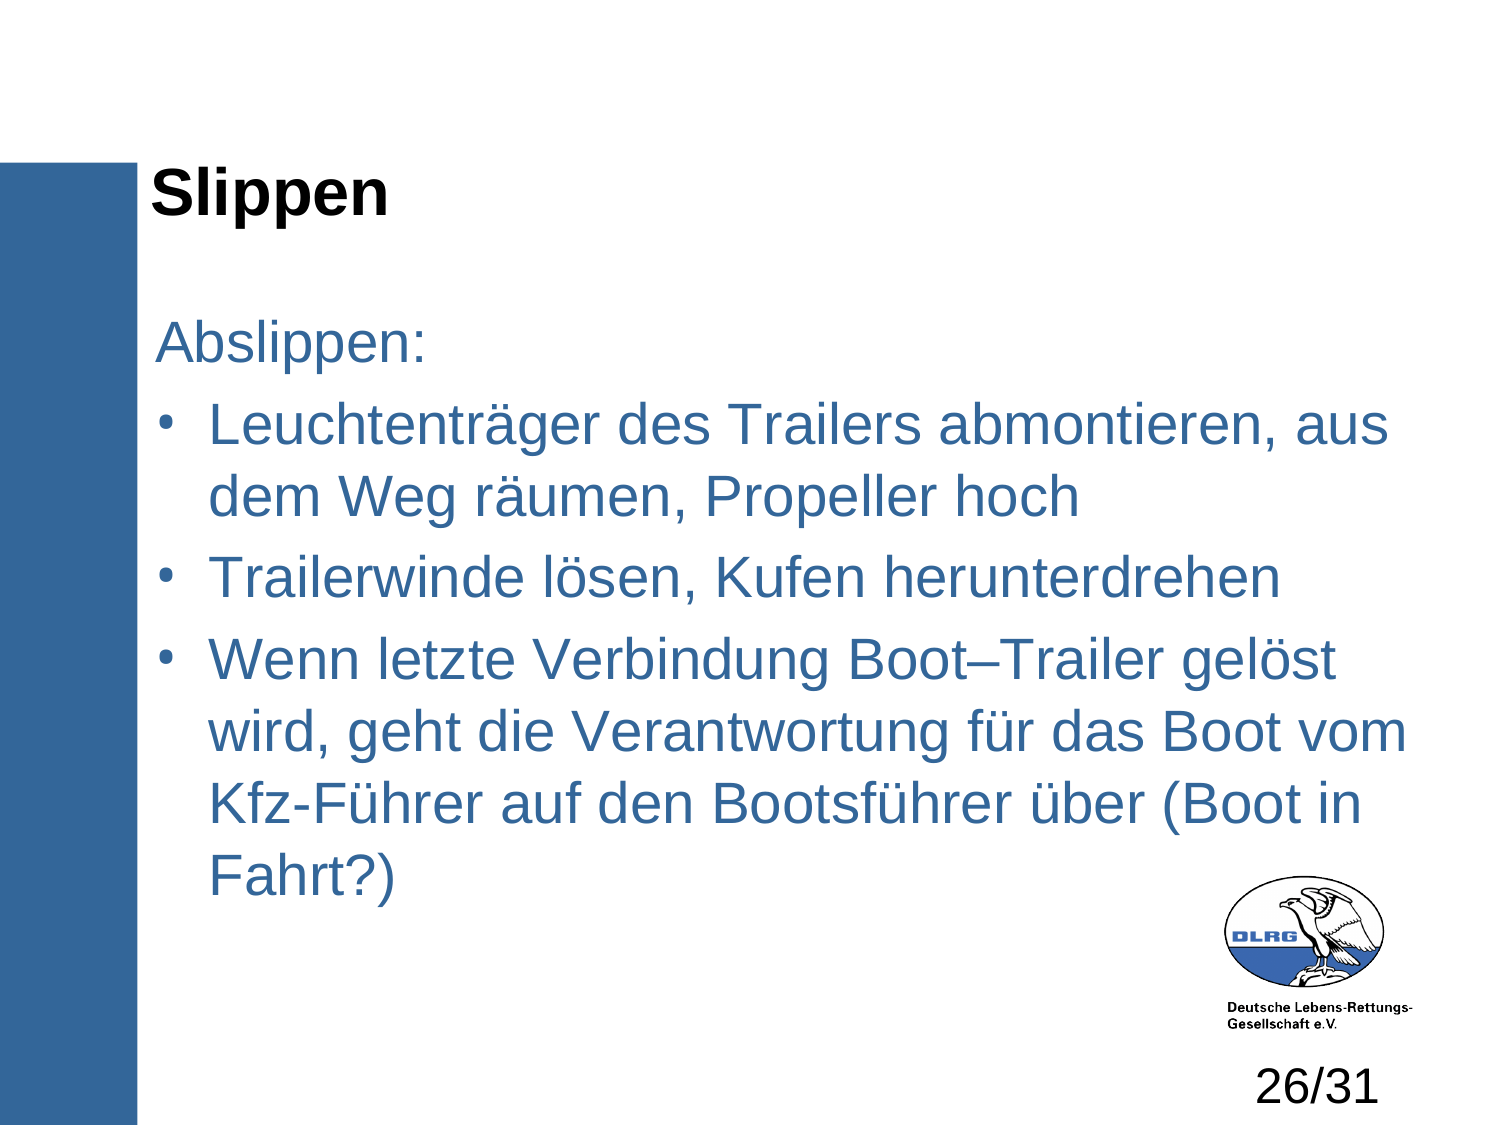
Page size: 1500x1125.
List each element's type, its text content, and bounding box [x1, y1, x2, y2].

text_box Abslippen: Leuchtenträger des Trailers abmontieren, aus dem Weg räumen, Propeller hoch Trailerwinde lösen, Kufen herunterdrehen Wenn letzte Verbindung Boot–Trailer gelöst wird, geht die Verantwortung für das Boot vom Kfz-Führer auf den Bootsführer über (Boot in Fahrt?)‏ [155, 302, 1456, 1063]
text_box 26/31 [1240, 1062, 1395, 1125]
title Slippen [150, 100, 1423, 286]
